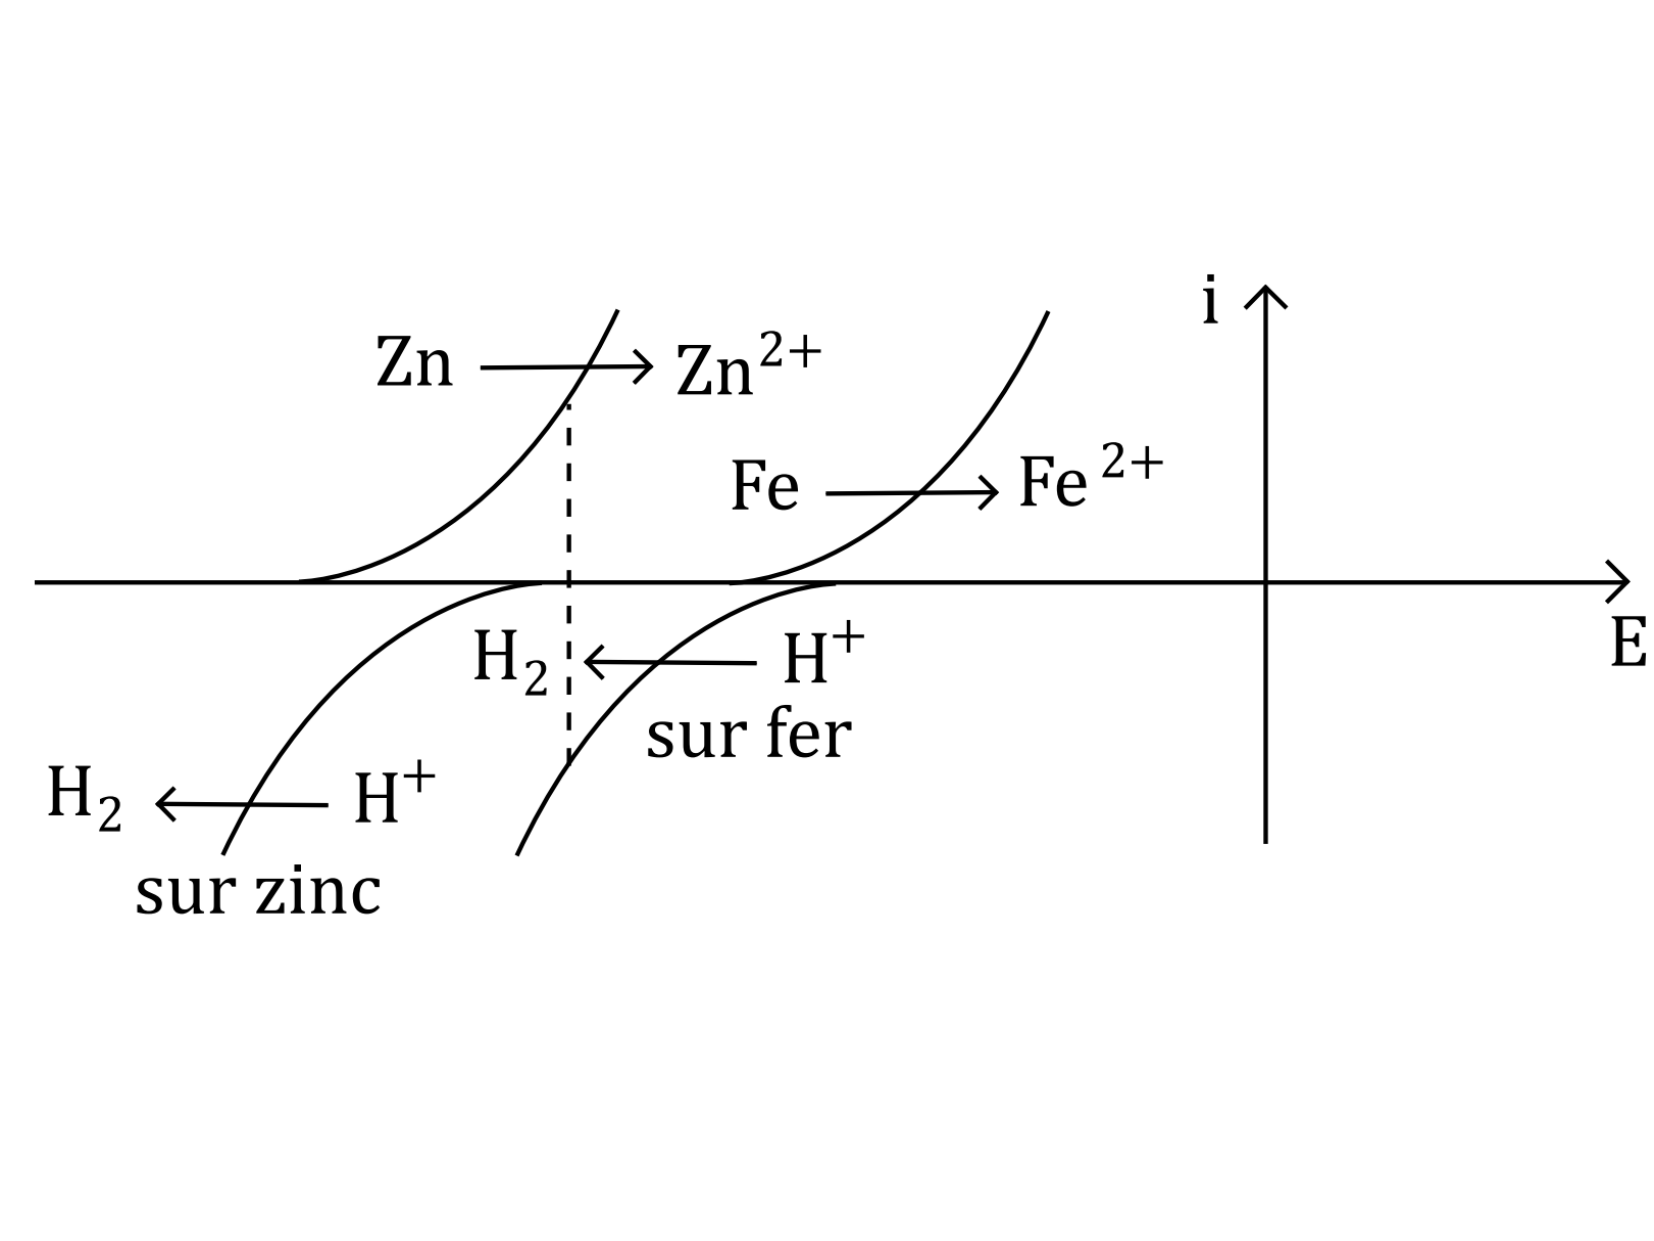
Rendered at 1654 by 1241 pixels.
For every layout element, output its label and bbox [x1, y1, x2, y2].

picture [0, 256, 1654, 934]
